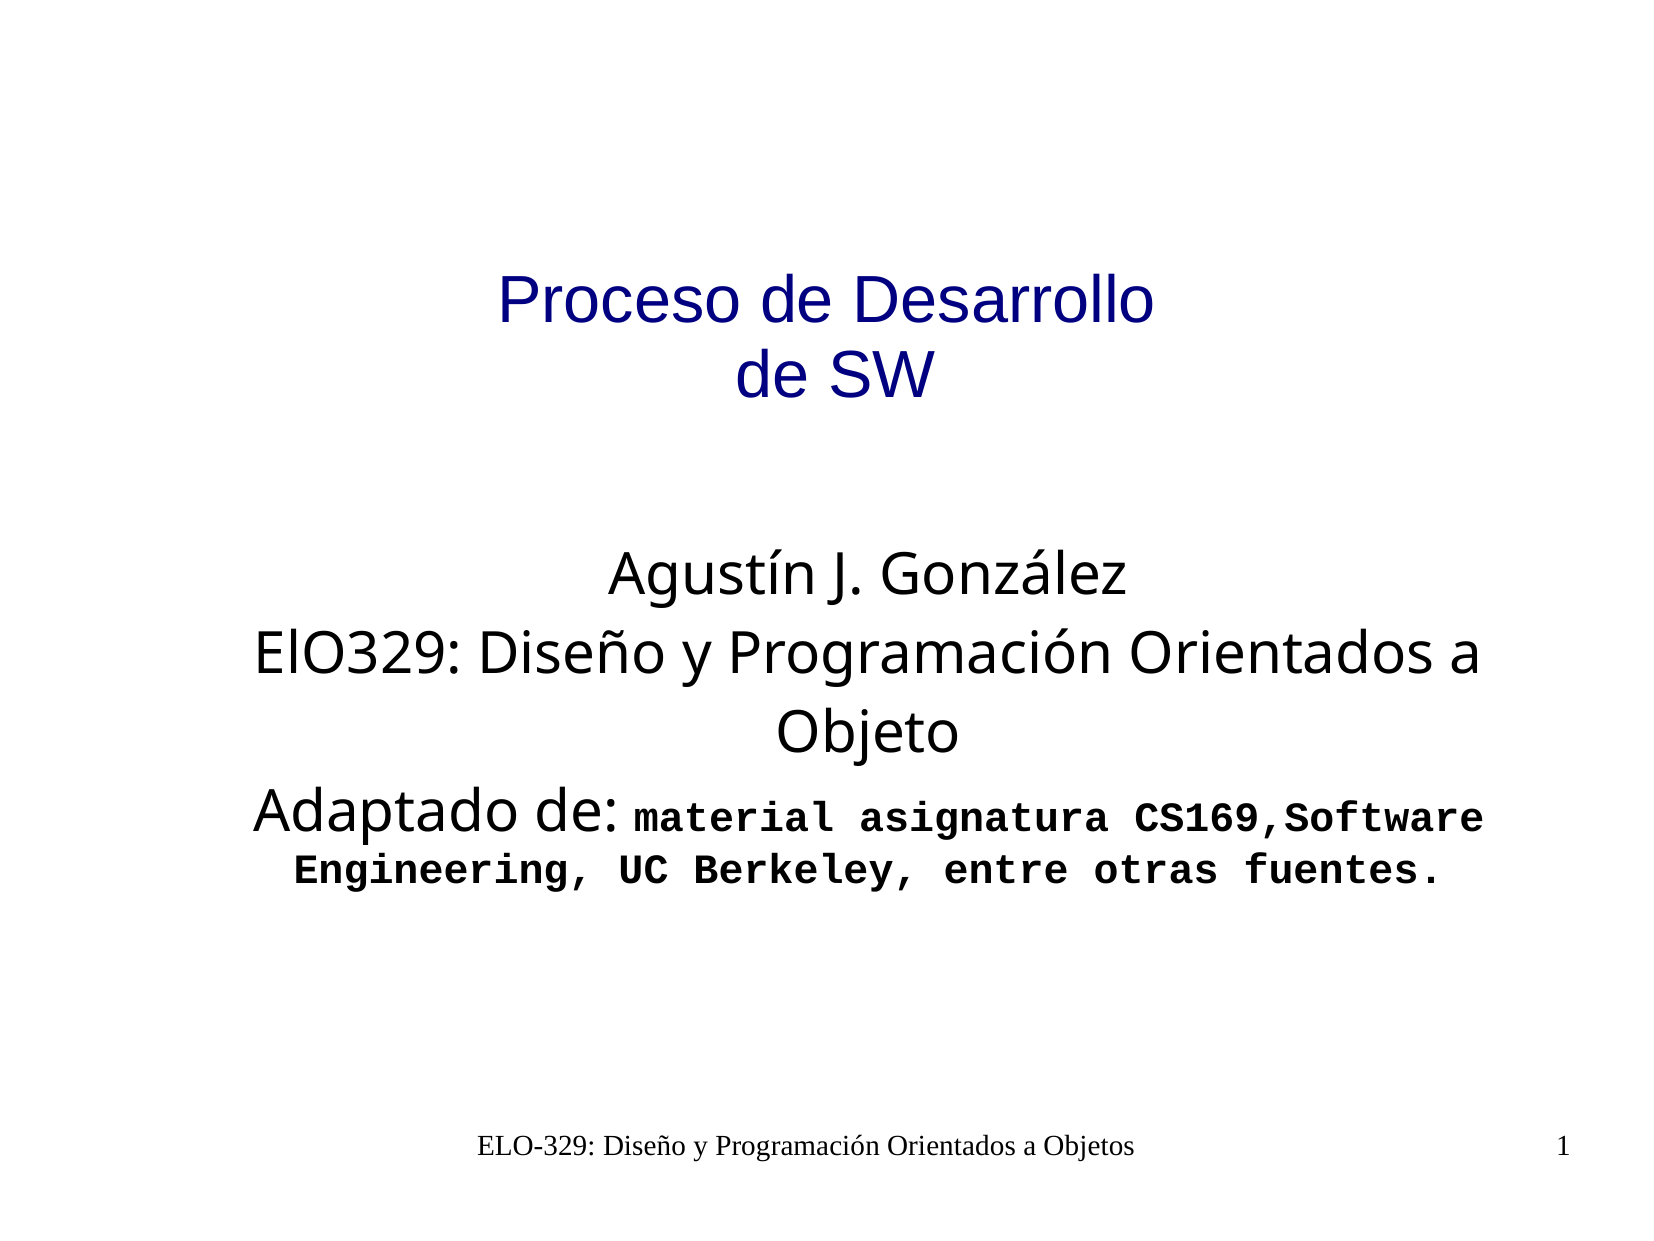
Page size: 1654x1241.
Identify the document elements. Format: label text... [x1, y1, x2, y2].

subtitle Proceso de Desarrollo de SW [82, 179, 1571, 494]
text_box Agustín J. González ElO329: Diseño y Programación Orientados a Objeto Adaptado de: material asignatura CS169,Software Engineering, UC Berkeley, entre otras fuentes. [86, 553, 1576, 874]
